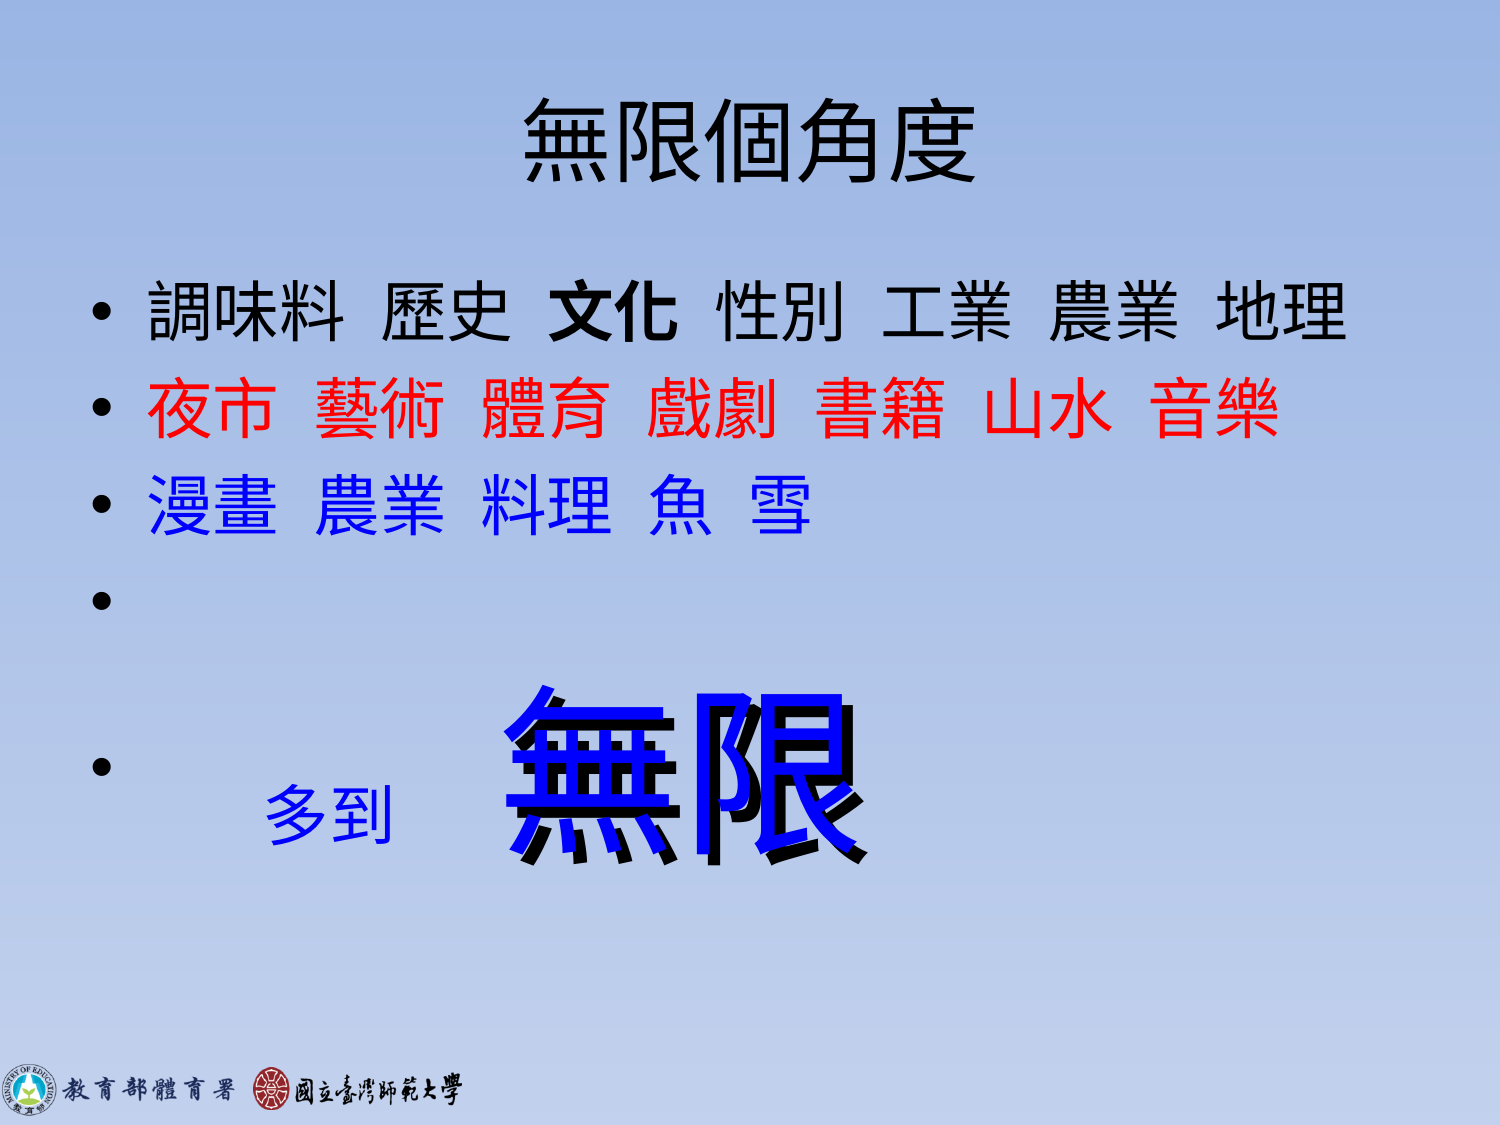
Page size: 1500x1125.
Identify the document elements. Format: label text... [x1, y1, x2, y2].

title 無限個角度 [75, 45, 1426, 233]
list 調味料 歷史 文化 性別 工業 農業 地理 夜市 藝術 體育 戲劇 書籍 山水 音樂 漫畫 農業 料理 魚 雪 多到 無限 [75, 262, 1426, 1005]
